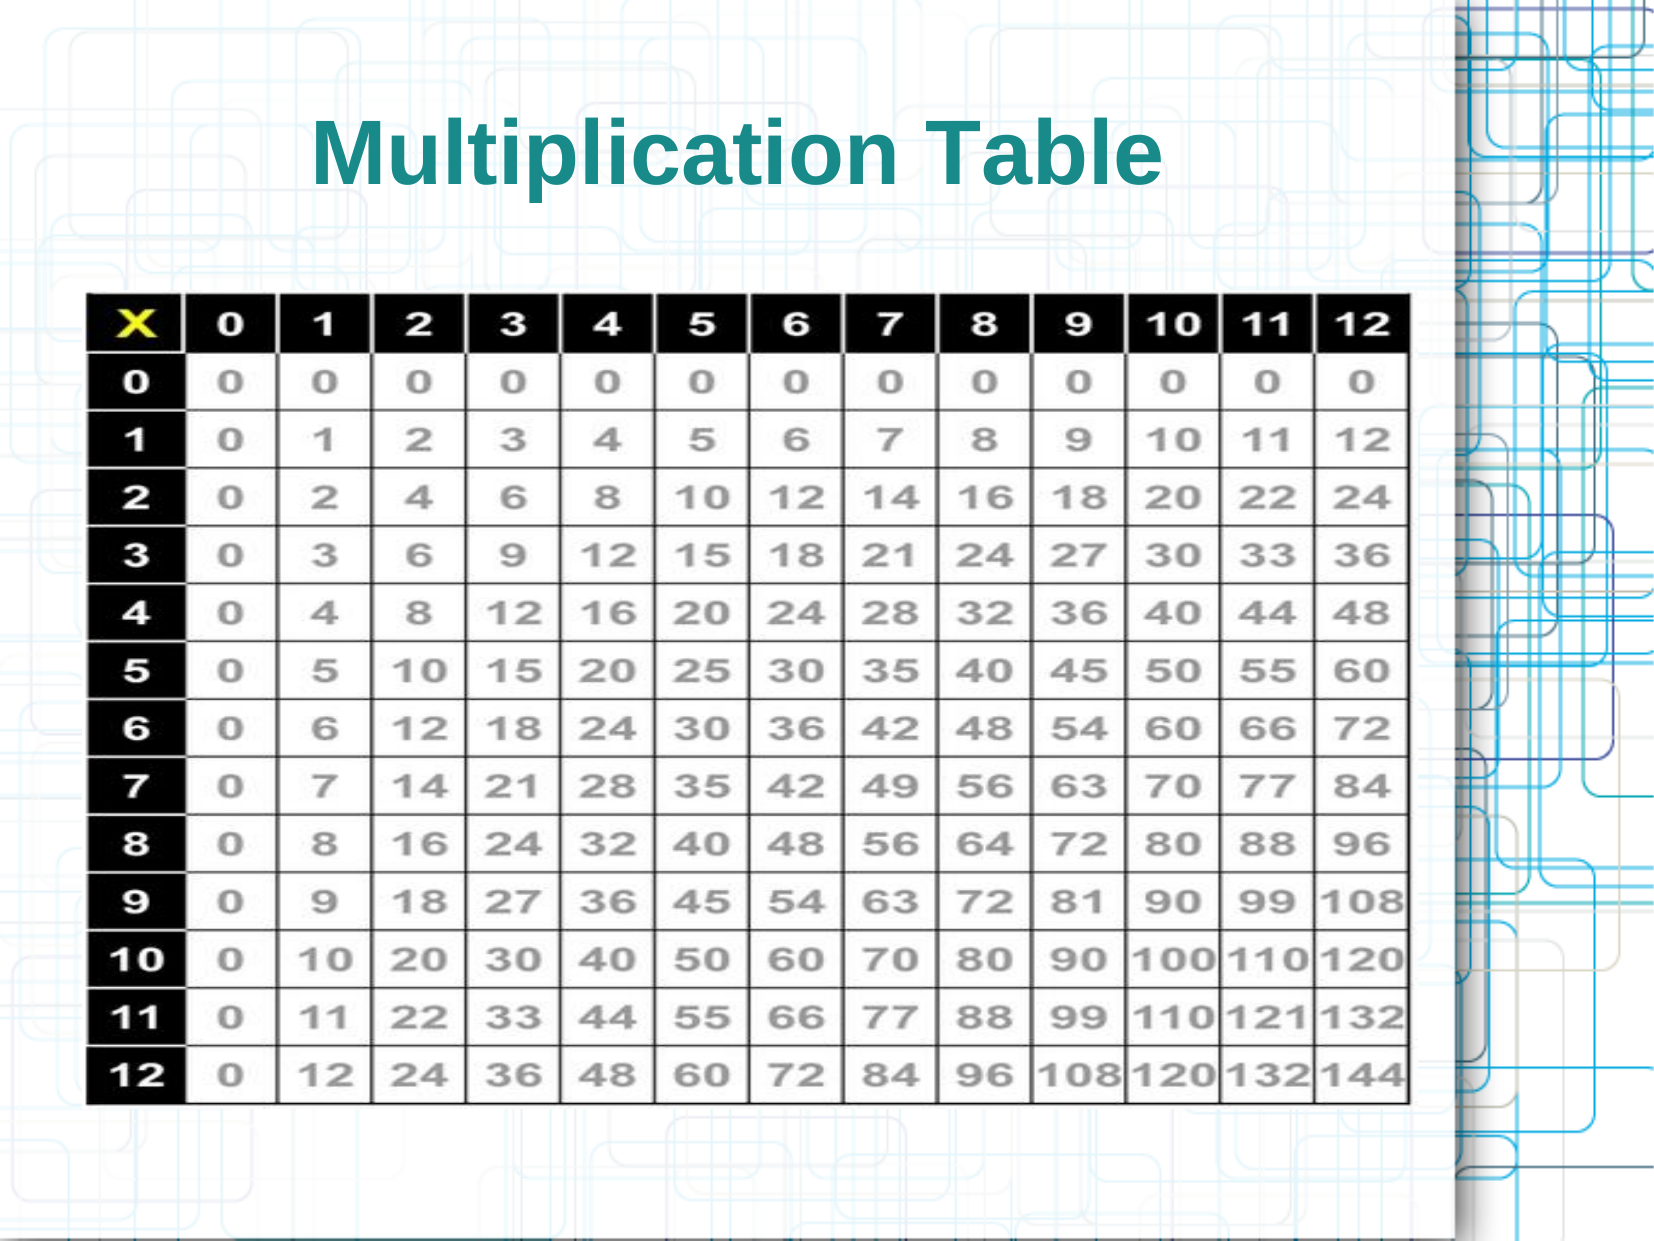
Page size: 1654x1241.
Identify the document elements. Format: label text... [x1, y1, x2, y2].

picture [0, 0, 1654, 1241]
title Multiplication Table [59, 49, 1418, 257]
